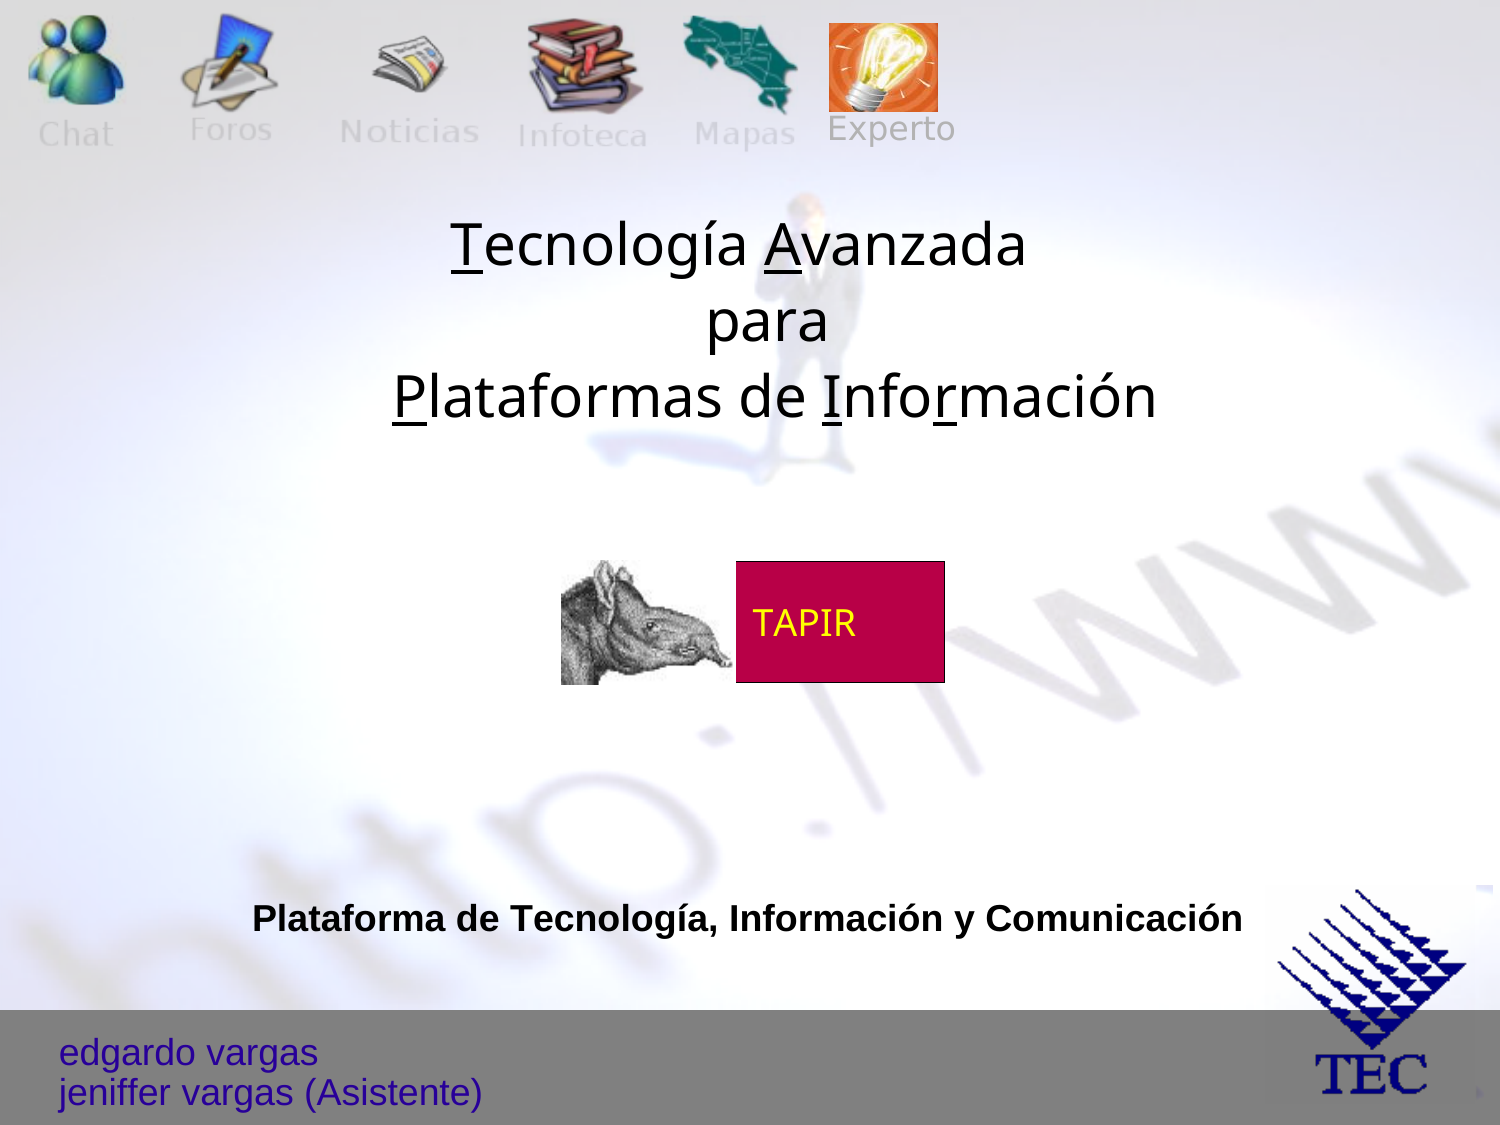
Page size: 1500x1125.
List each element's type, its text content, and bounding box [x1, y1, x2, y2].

picture [829, 23, 938, 112]
picture [1240, 885, 1493, 1117]
text_box Experto [826, 111, 975, 150]
picture [561, 560, 736, 686]
text_box edgardo vargas jeniffer vargas (Asistente) [59, 1033, 562, 1116]
picture [323, 11, 494, 164]
picture [0, 0, 302, 163]
title Tecnología Avanzada para Plataformas de Información [321, 96, 1213, 621]
title Plataforma de Tecnología, Información y Comunicación [188, 862, 1308, 977]
picture [505, 11, 660, 160]
text_box TAPIR [736, 561, 945, 683]
picture [666, 10, 820, 162]
